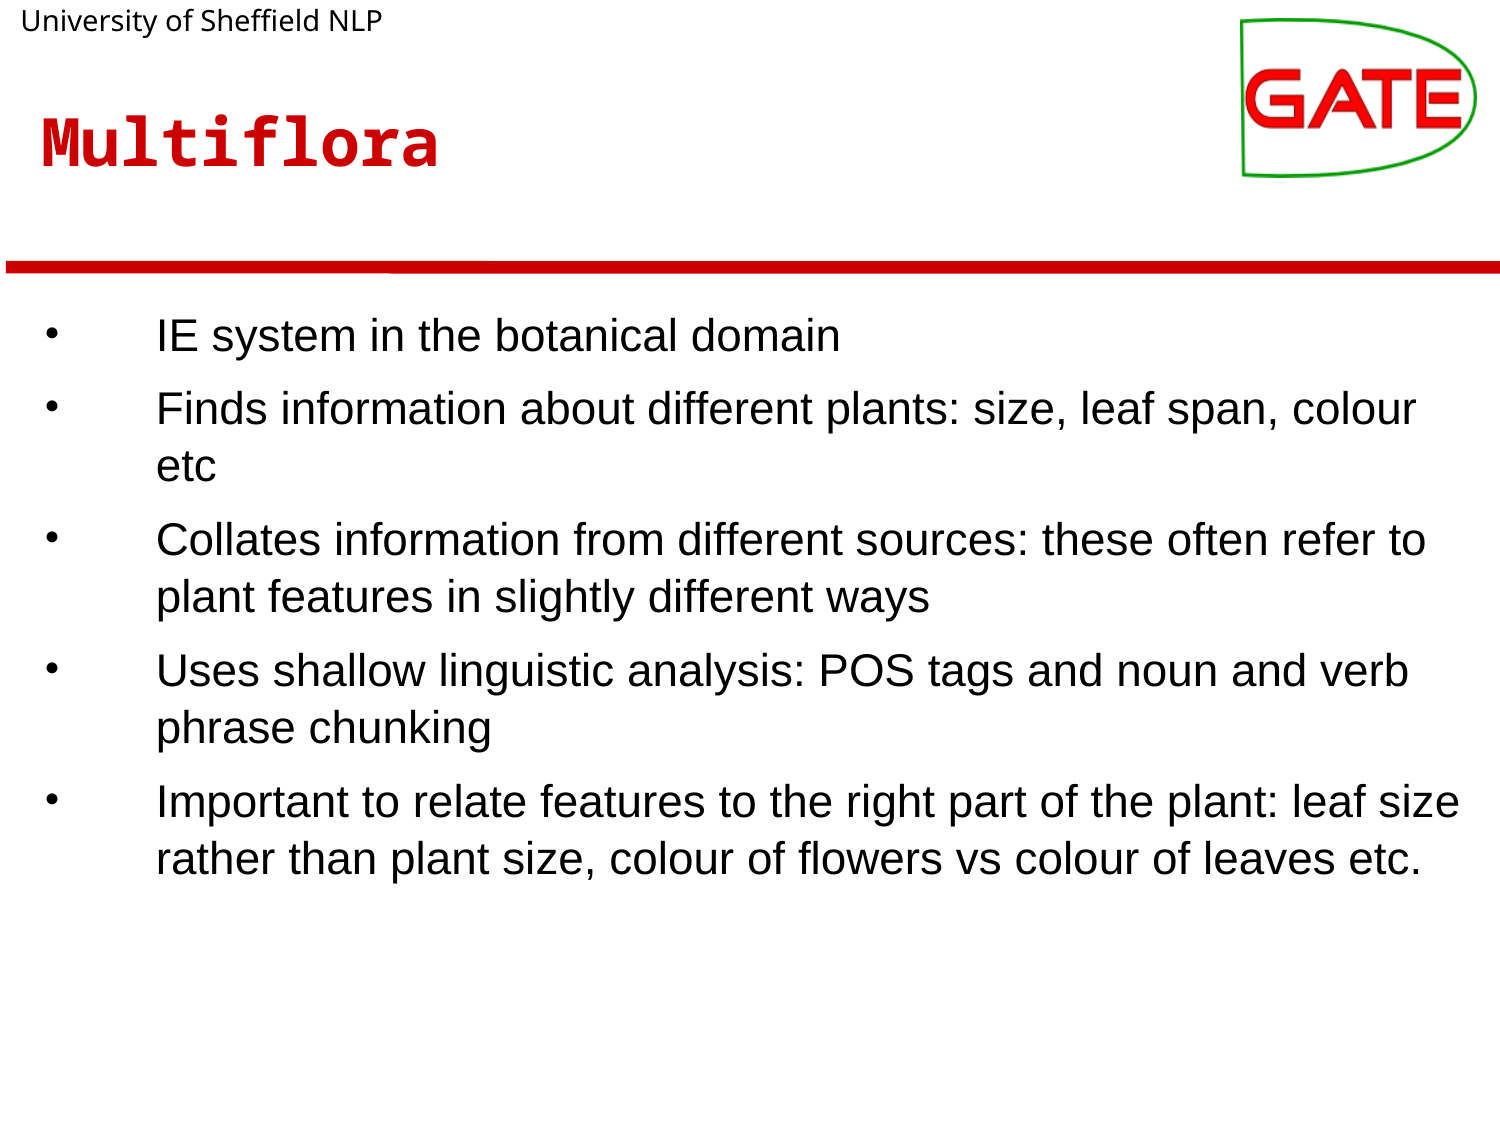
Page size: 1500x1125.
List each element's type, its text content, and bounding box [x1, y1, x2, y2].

title Multiflora [41, 38, 1383, 247]
picture [1240, 18, 1477, 178]
list IE system in the botanical domain Finds information about different plants: size, leaf span, colour etc Collates information from different sources: these often refer to plant features in slightly different ways Uses shallow linguistic analysis: POS tags and noun and verb phrase chunking Important to relate features to the right part of the plant: leaf size rather than plant size, colour of flowers vs colour of leaves etc. [29, 295, 1477, 1093]
